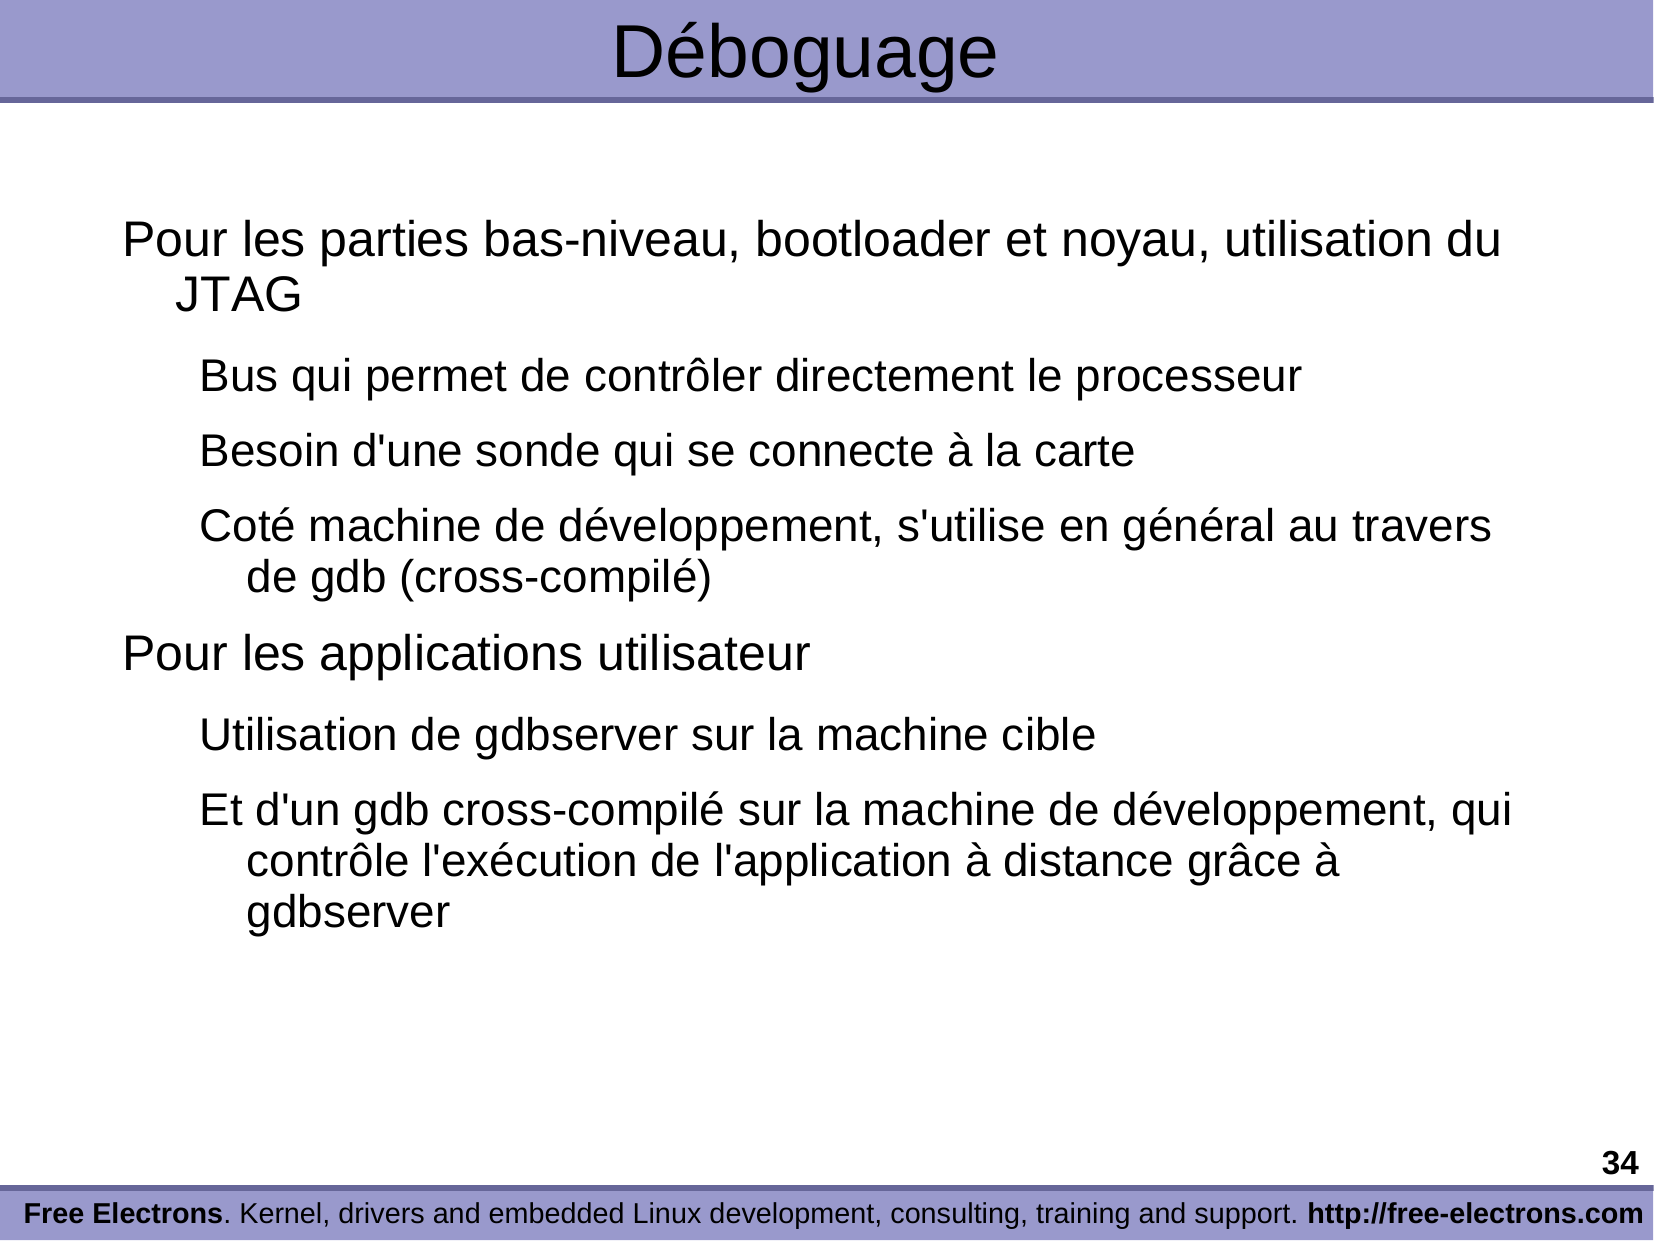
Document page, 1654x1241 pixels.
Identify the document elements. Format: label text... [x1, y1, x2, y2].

title Déboguage [60, 4, 1551, 98]
list Pour les parties bas-niveau, bootloader et noyau, utilisation du JTAG Bus qui permet de contrôler directement le processeur Besoin d'une sonde qui se connecte à la carte Coté machine de développement, s'utilise en général au travers de gdb (cross-compilé) Pour les applications utilisateur Utilisation de gdbserver sur la machine cible Et d'un gdb cross-compilé sur la machine de développement, qui contrôle l'exécution de l'application à distance grâce à gdbserver [105, 210, 1518, 1061]
